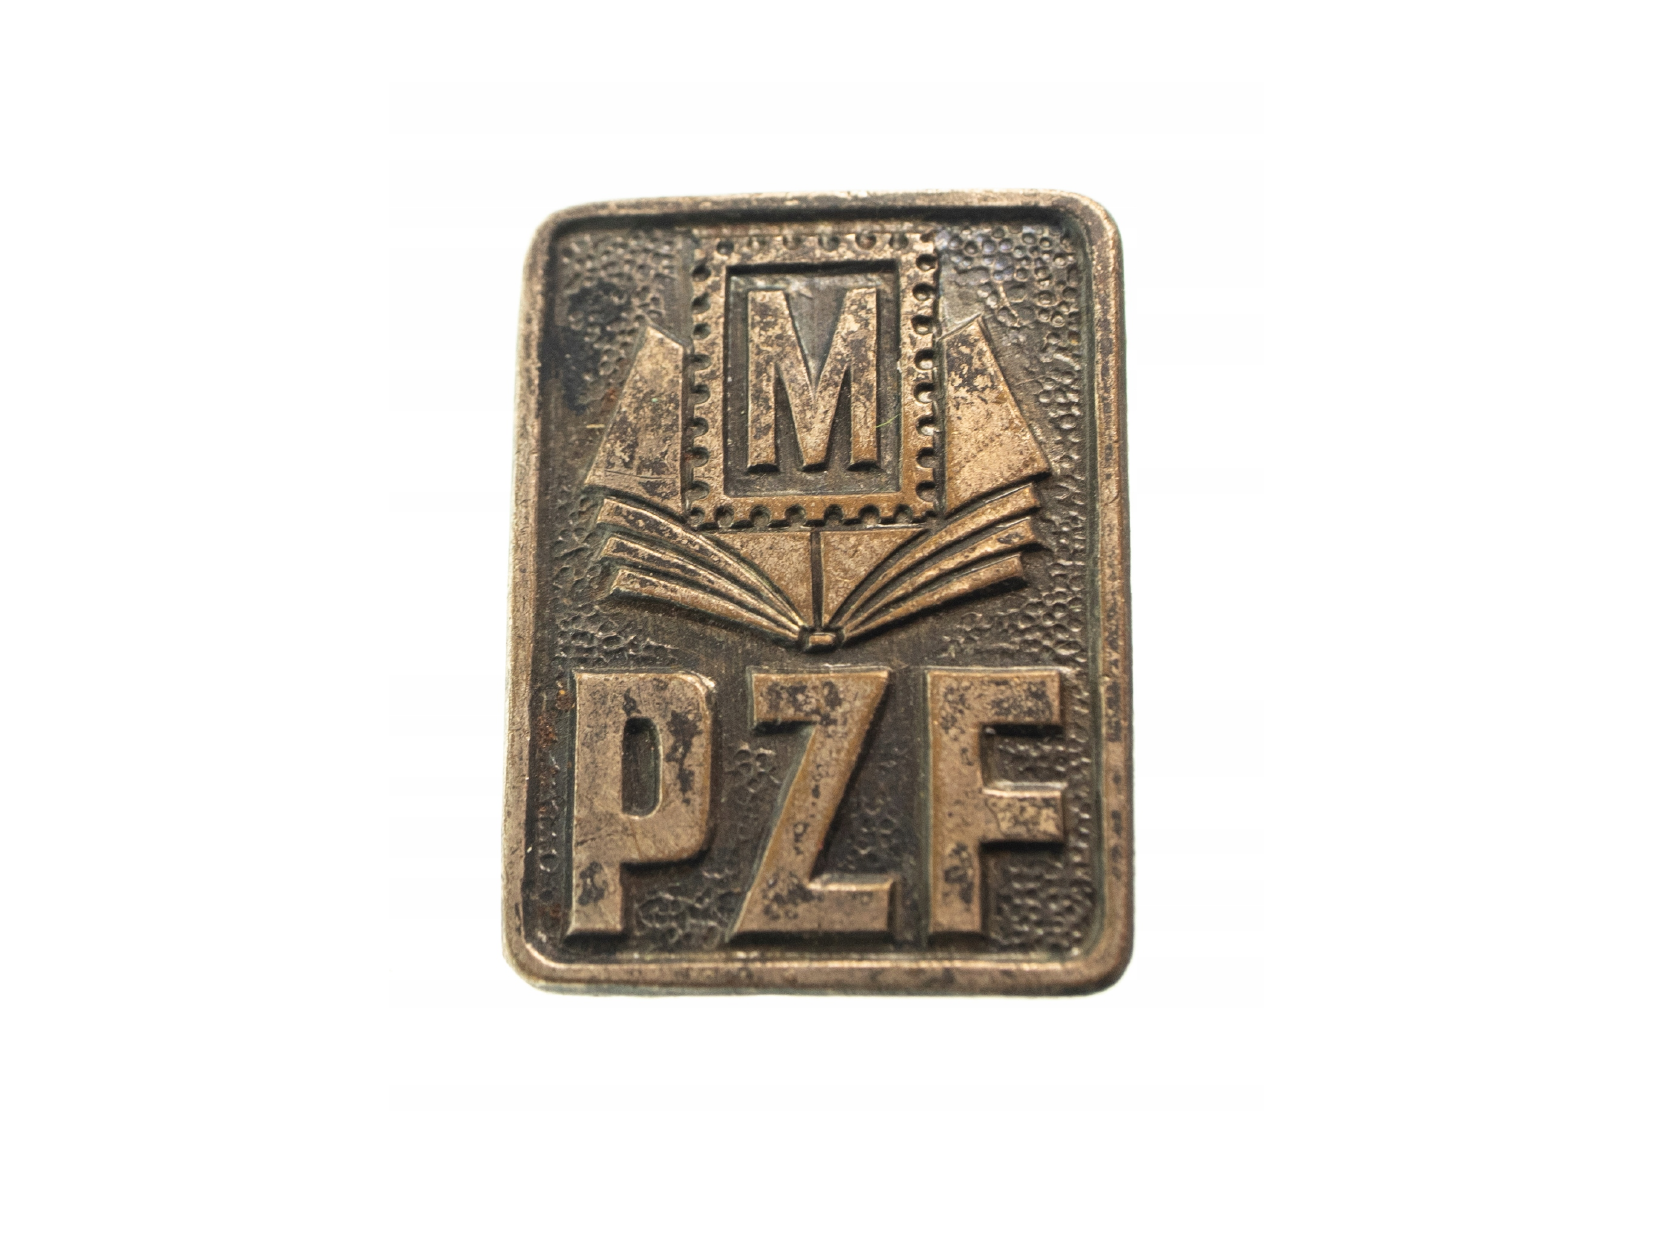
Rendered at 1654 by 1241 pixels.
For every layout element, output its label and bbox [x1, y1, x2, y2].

picture [389, 82, 1264, 1111]
